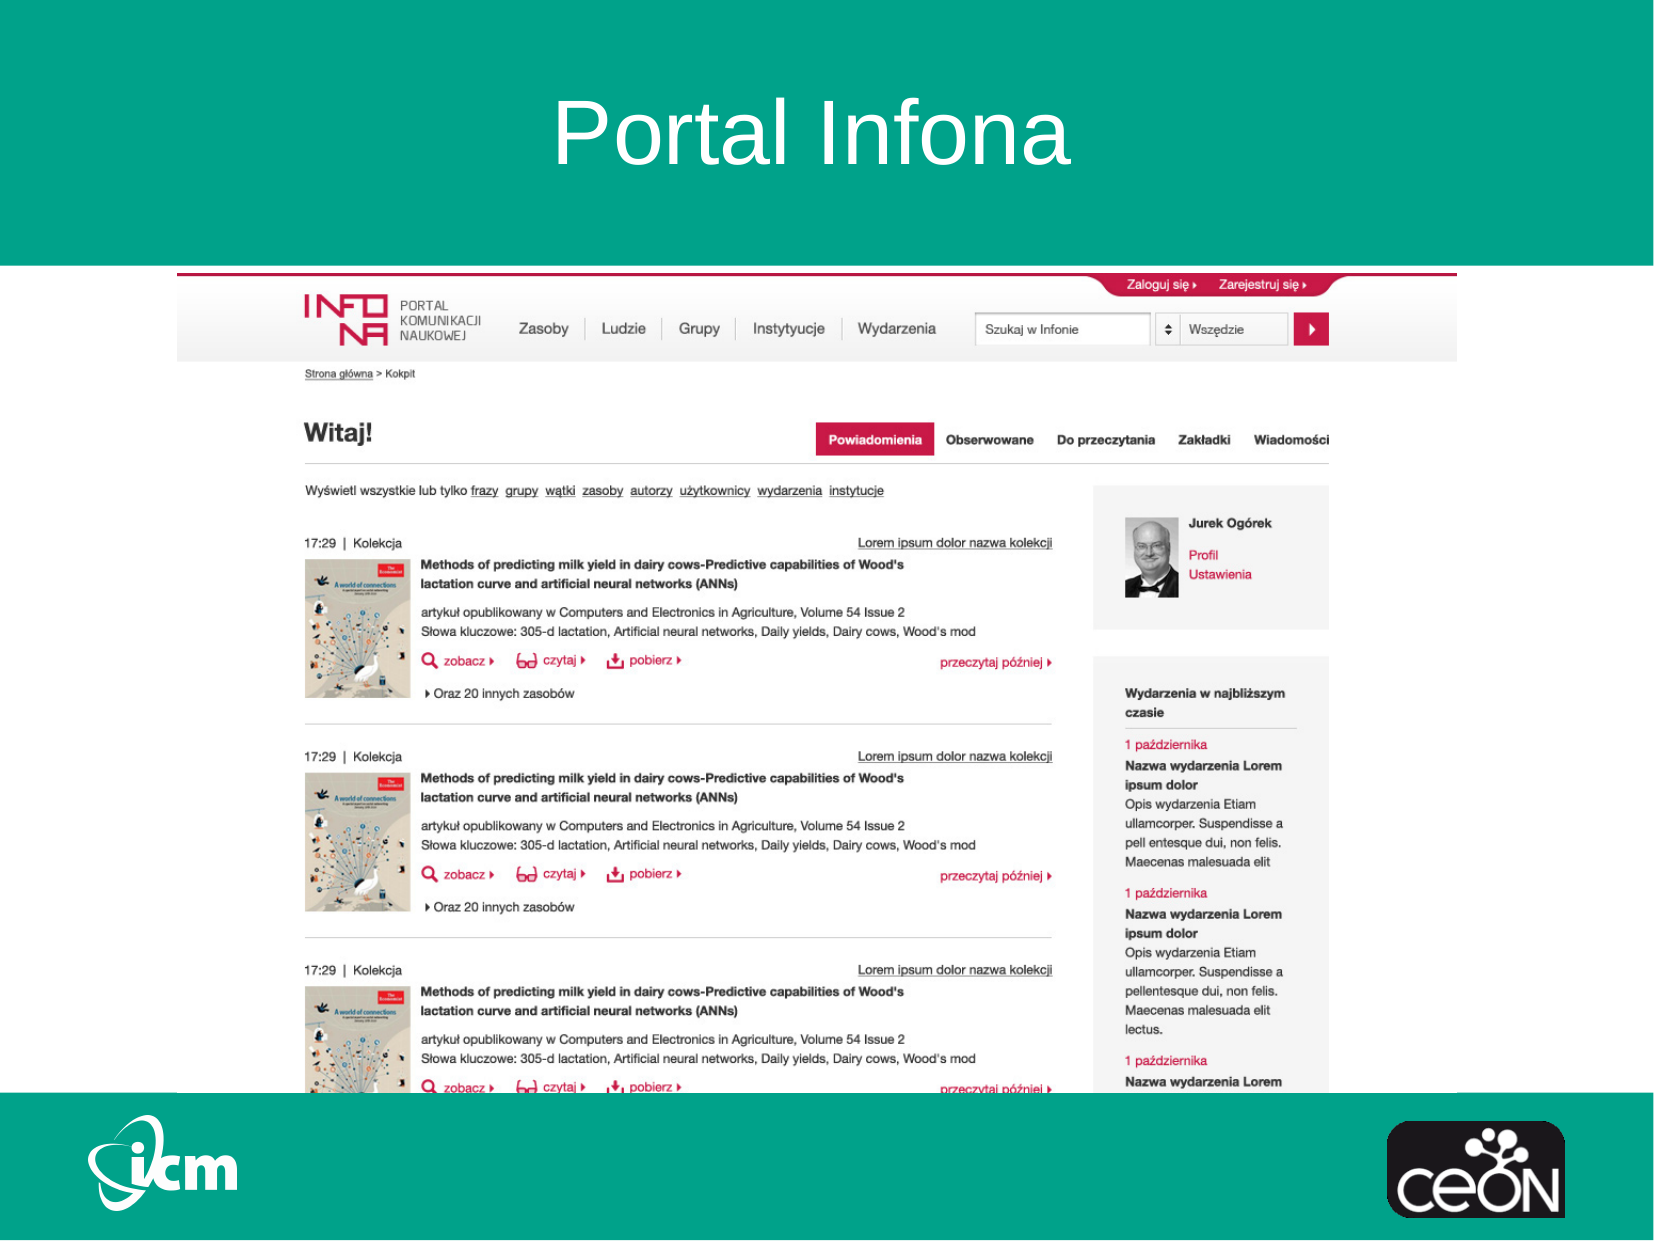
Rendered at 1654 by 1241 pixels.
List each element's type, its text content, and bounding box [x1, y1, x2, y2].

title Portal Infona [59, 29, 1565, 237]
picture [177, 273, 1457, 1093]
picture [88, 1115, 237, 1211]
picture [1387, 1121, 1565, 1218]
